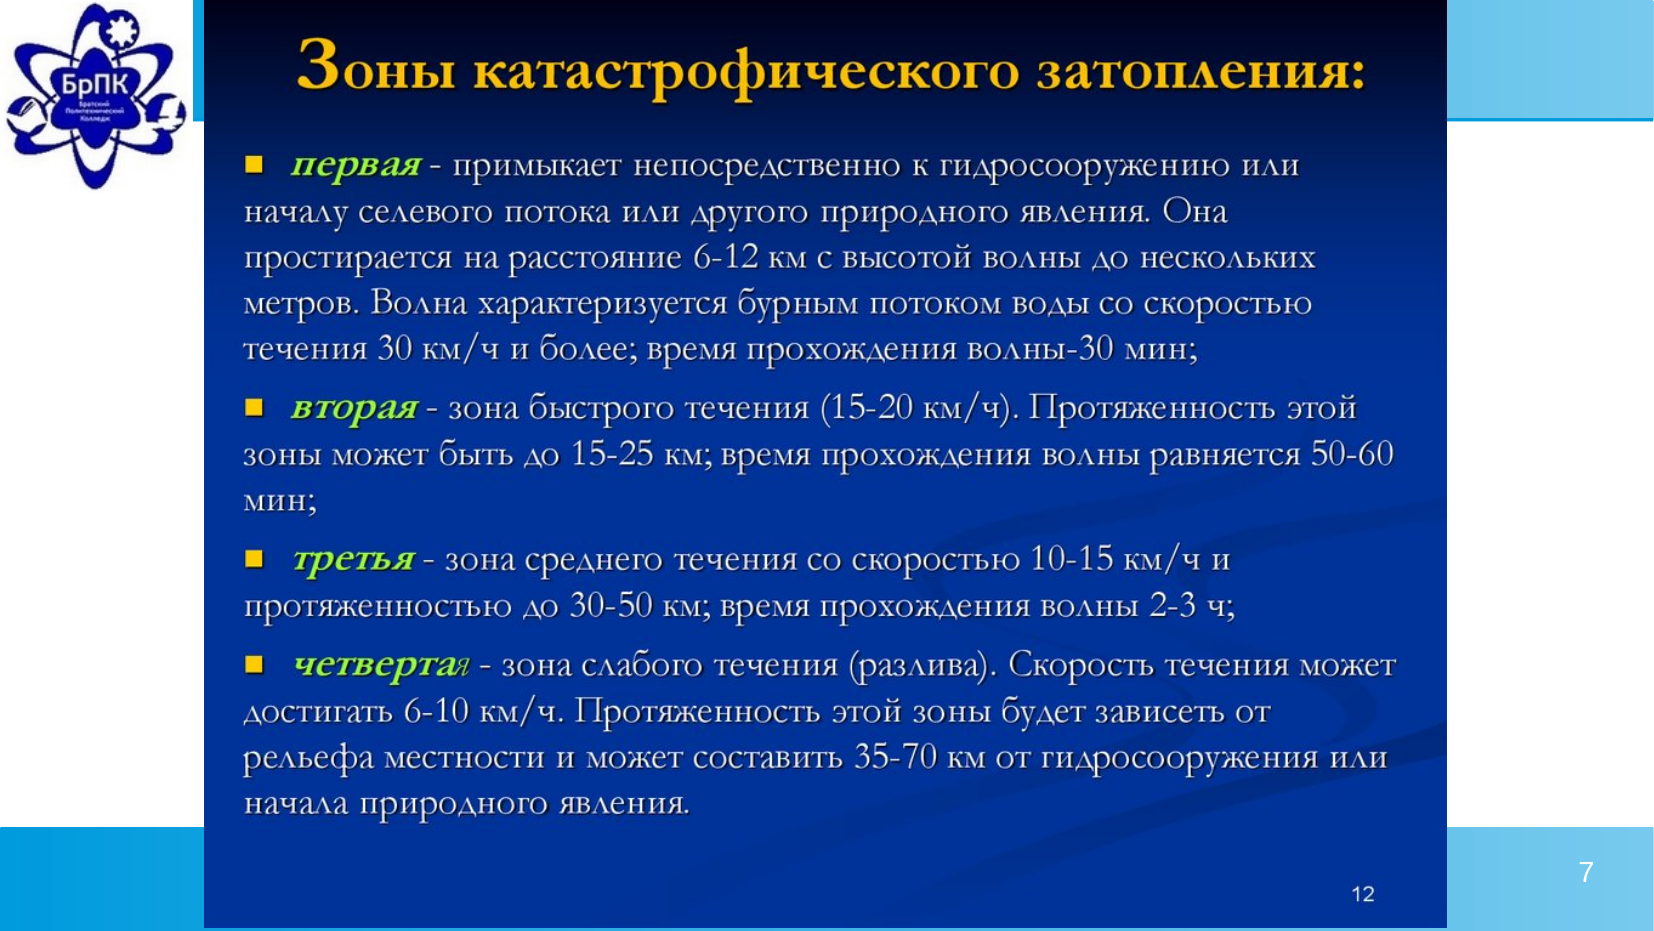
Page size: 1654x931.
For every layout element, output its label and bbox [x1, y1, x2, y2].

picture [0, 0, 193, 193]
picture [204, 0, 1447, 928]
